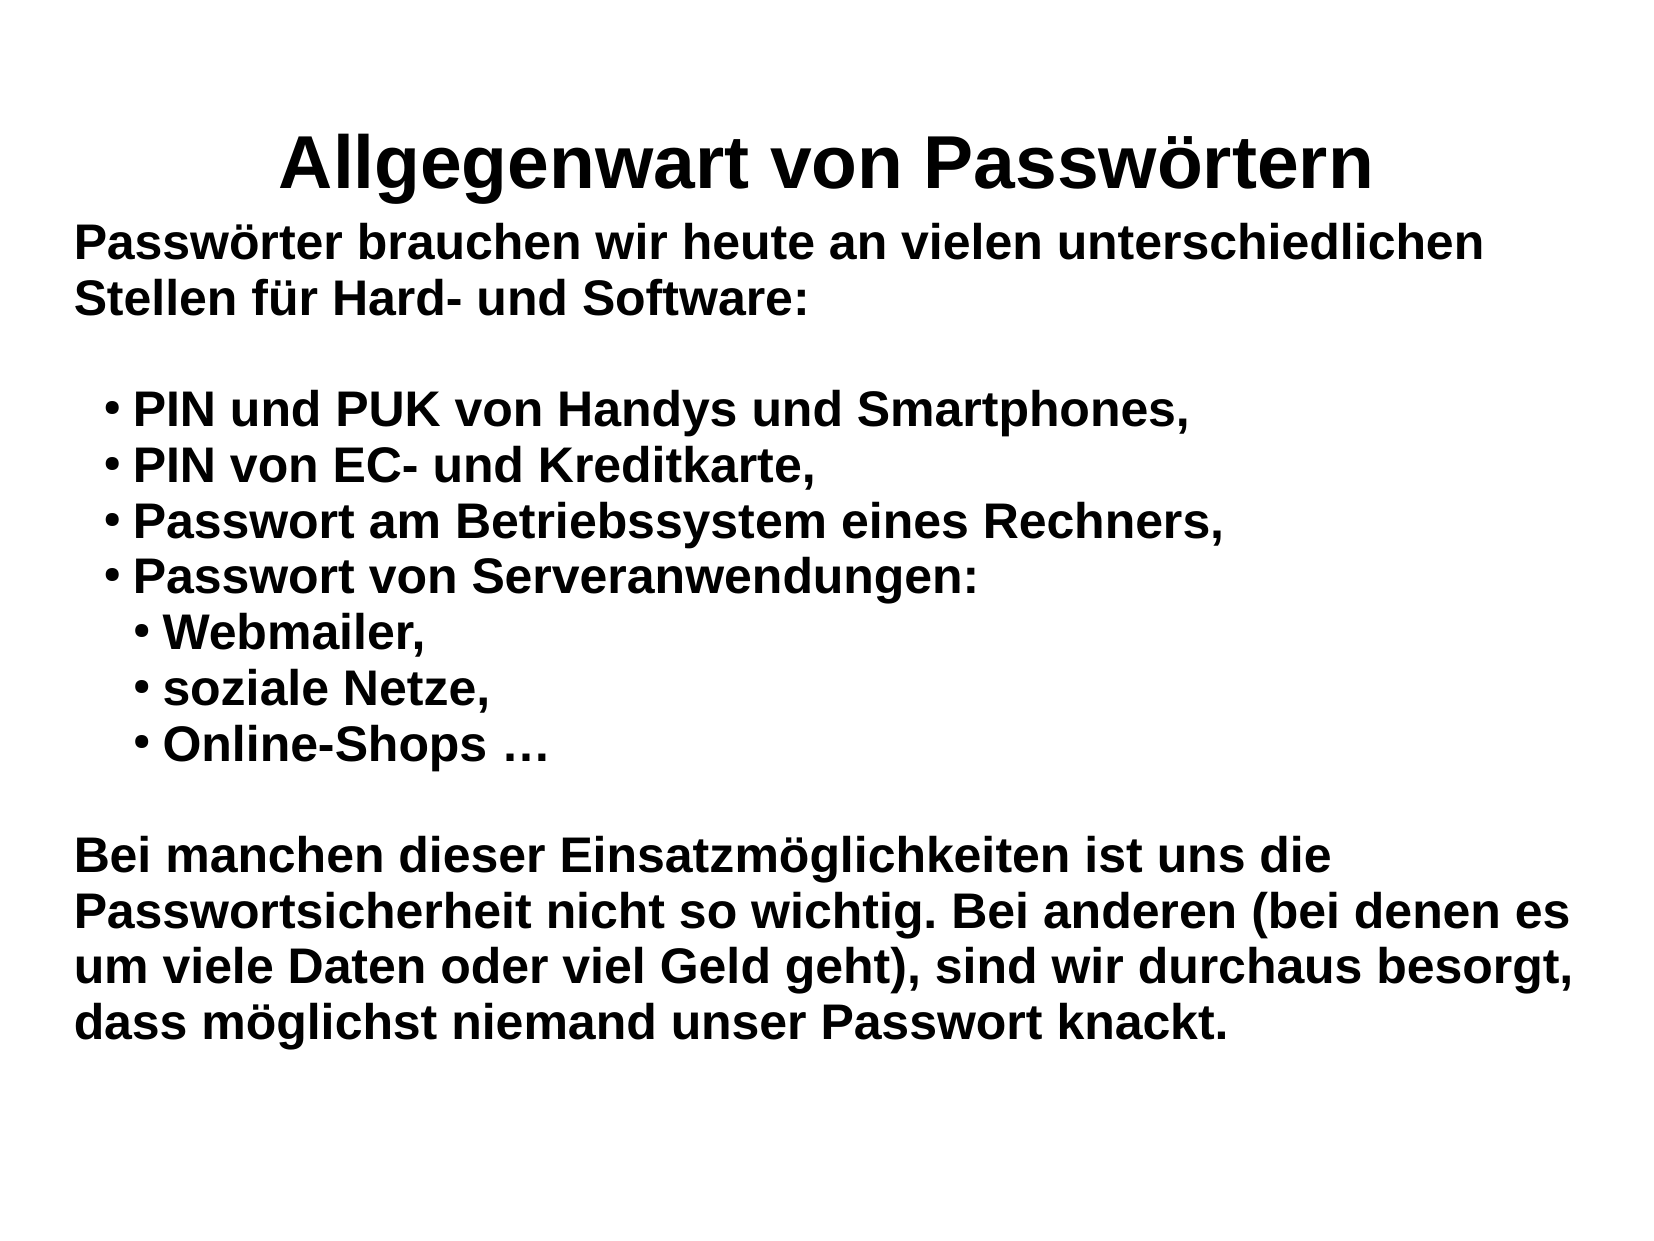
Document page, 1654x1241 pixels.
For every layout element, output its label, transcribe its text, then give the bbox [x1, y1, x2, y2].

text_box Passwörter brauchen wir heute an vielen unterschiedlichen Stellen für Hard- und Software: PIN und PUK von Handys und Smartphones, PIN von EC- und Kreditkarte, Passwort am Betriebssystem eines Rechners, Passwort von Serveranwendungen: Webmailer, soziale Netze, Online-Shops … Bei manchen dieser Einsatzmöglichkeiten ist uns die Passwortsicherheit nicht so wichtig. Bei anderen (bei denen es um viele Daten oder viel Geld geht), sind wir durchaus besorgt, dass möglichst niemand unser Passwort knackt. [59, 206, 1595, 1058]
title Allgegenwart von Passwörtern [88, 88, 1565, 206]
